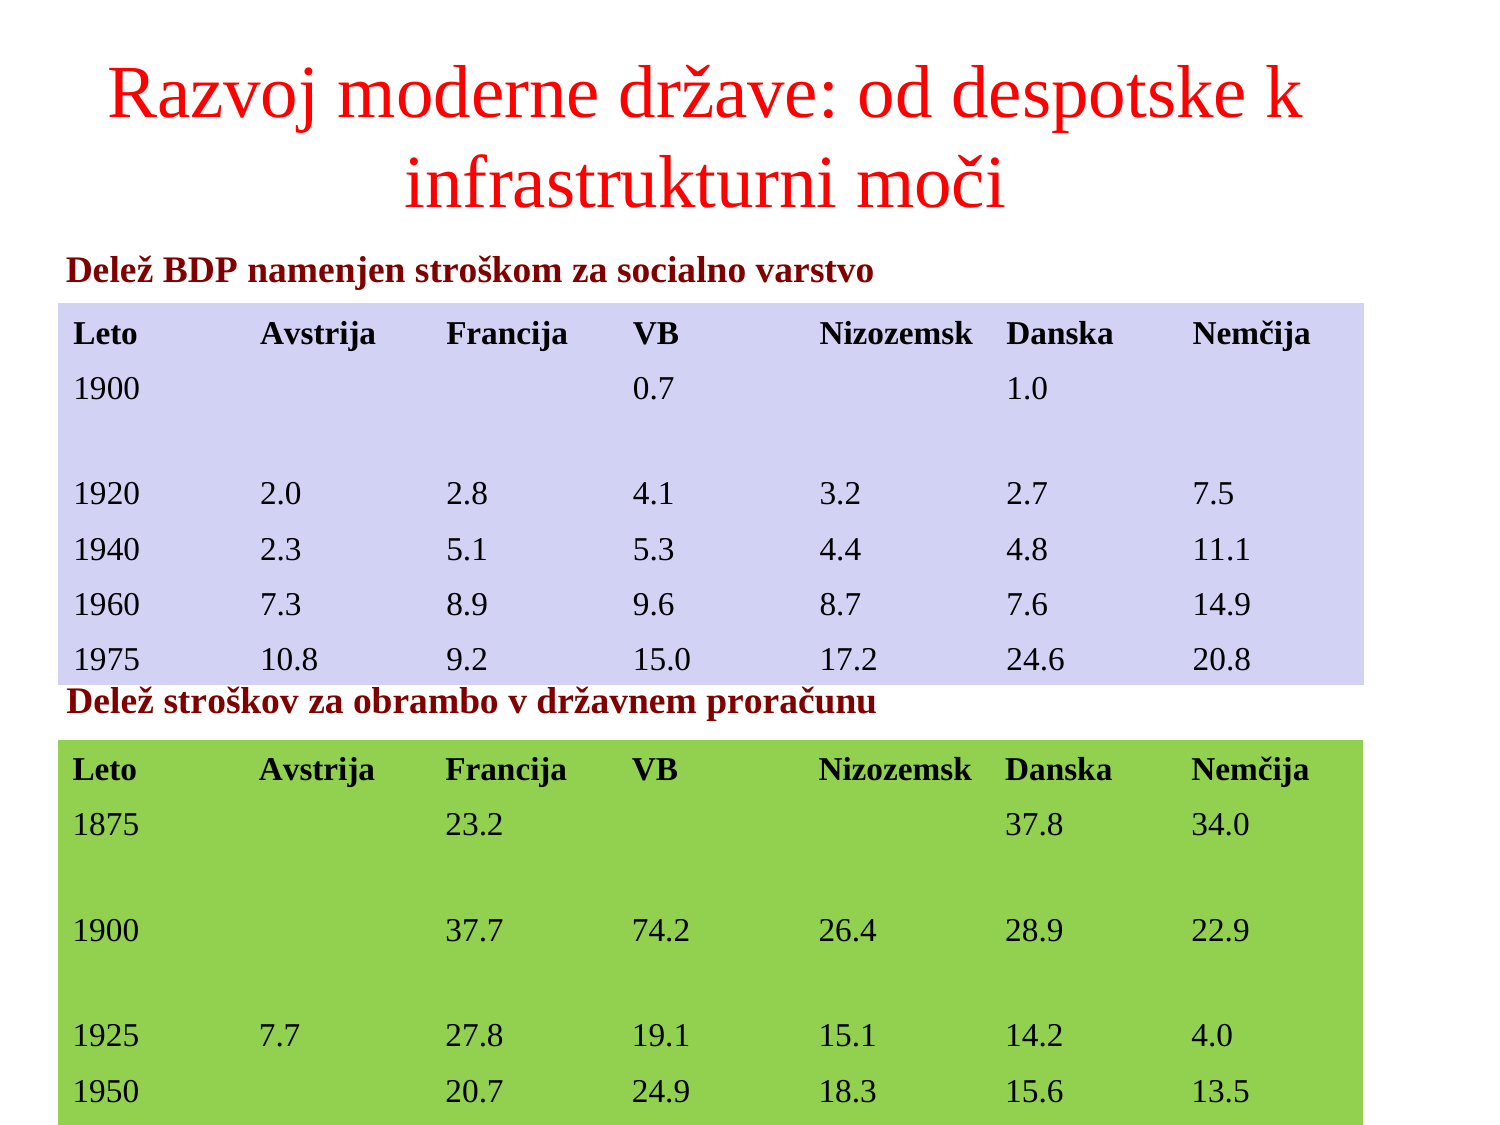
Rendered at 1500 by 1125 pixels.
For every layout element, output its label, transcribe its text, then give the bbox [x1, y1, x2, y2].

table_cell [244, 795, 430, 900]
table_cell 8.7 [805, 575, 991, 630]
table_cell 4.0 [1177, 1006, 1363, 1061]
table_cell [244, 900, 430, 1006]
table_cell 27.8 [430, 1006, 617, 1061]
table_cell 10.8 [280, 649, 288, 668]
table_cell 0.7 [618, 358, 805, 464]
table_cell 4.4 [805, 519, 991, 575]
table_cell 14.9 [1178, 575, 1364, 630]
text_box Razvoj moderne države: od despotske k infrastrukturni moči [46, 35, 1365, 231]
table_cell 5.3 [618, 519, 805, 575]
table_header Leto [58, 740, 244, 795]
table_cell 18.3 [804, 1061, 990, 1125]
table_cell 24.6 [991, 630, 1178, 685]
table_cell 4.8 [991, 519, 1178, 575]
table_cell 37.8 [990, 795, 1177, 900]
table_cell 28.9 [990, 900, 1177, 1006]
table_cell 1950 [58, 1061, 244, 1125]
table_header Danska [991, 303, 1178, 358]
table_cell 9.6 [618, 575, 805, 630]
table_cell 1960 [58, 575, 245, 630]
table_cell 9.2 [450, 649, 458, 660]
table_cell 7.5 [1178, 464, 1364, 519]
table_cell 4.1 [618, 464, 805, 519]
table_cell 1925 [58, 1006, 244, 1061]
table_header VB [618, 303, 805, 358]
text_box Delež BDP namenjen stroškom za socialno varstvo [51, 237, 891, 298]
table_header Danska [990, 740, 1177, 795]
table_cell 22.9 [1177, 900, 1363, 1006]
table_cell 11.1 [1178, 519, 1364, 575]
table_cell [244, 1061, 430, 1125]
table_cell [431, 358, 618, 464]
text_box Delež stroškov za obrambo v državnem proračunu [51, 668, 893, 730]
table_cell 20.7 [430, 1061, 617, 1125]
table_cell 3.2 [805, 464, 991, 519]
table_header Nizozemsk [805, 303, 991, 358]
table_cell 24.9 [617, 1061, 804, 1125]
table_cell 2.0 [245, 464, 431, 519]
table_cell 23.2 [430, 795, 617, 900]
table_header Francija [431, 303, 618, 358]
table_cell [617, 795, 804, 900]
table_cell 15.6 [990, 1061, 1177, 1125]
table_cell 15.0 [618, 630, 805, 668]
table_cell 15.0 [678, 649, 686, 668]
table_cell 13.5 [1177, 1061, 1363, 1125]
table_cell 34.0 [1177, 795, 1363, 900]
table_cell 8.9 [431, 575, 618, 630]
table_cell 17.2 [805, 630, 991, 685]
table_cell [805, 358, 991, 464]
table_cell 37.7 [430, 900, 617, 1006]
table_cell 26.4 [804, 900, 990, 1006]
table_cell 19.1 [617, 1006, 804, 1061]
table_cell 1875 [58, 795, 244, 900]
table_cell 7.6 [991, 575, 1178, 630]
table_cell 7.3 [245, 575, 431, 630]
table_cell 5.1 [431, 519, 618, 575]
table_cell [804, 795, 990, 900]
table_cell 9.2 [431, 630, 618, 668]
table_header Nemčija [1178, 303, 1364, 358]
table_cell 1900 [58, 900, 244, 1006]
table_header VB [617, 740, 804, 795]
table_cell 2.7 [991, 464, 1178, 519]
table_header Francija [430, 740, 617, 795]
table_header Leto [58, 303, 245, 358]
table_cell 74.2 [617, 900, 804, 1006]
table_cell 1920 [58, 464, 245, 519]
table_cell 1975 [58, 630, 245, 668]
table_cell 1940 [58, 519, 245, 575]
table_cell 10.8 [245, 630, 431, 668]
table_header Nizozemsk [804, 740, 990, 795]
table_cell 15.1 [804, 1006, 990, 1061]
table_cell 1975 [93, 649, 101, 660]
table_cell 2.3 [245, 519, 431, 575]
table_header Avstrija [245, 303, 431, 358]
table_cell 1900 [58, 358, 245, 464]
table_header Avstrija [244, 740, 430, 795]
table_cell 1.0 [991, 358, 1178, 464]
table_cell 2.8 [431, 464, 618, 519]
table_cell 7.7 [244, 1006, 430, 1061]
table_cell [1178, 358, 1364, 464]
table_cell [245, 358, 431, 464]
table_cell 14.2 [990, 1006, 1177, 1061]
table_header Nemčija [1177, 740, 1363, 795]
table_cell 20.8 [1178, 630, 1364, 685]
